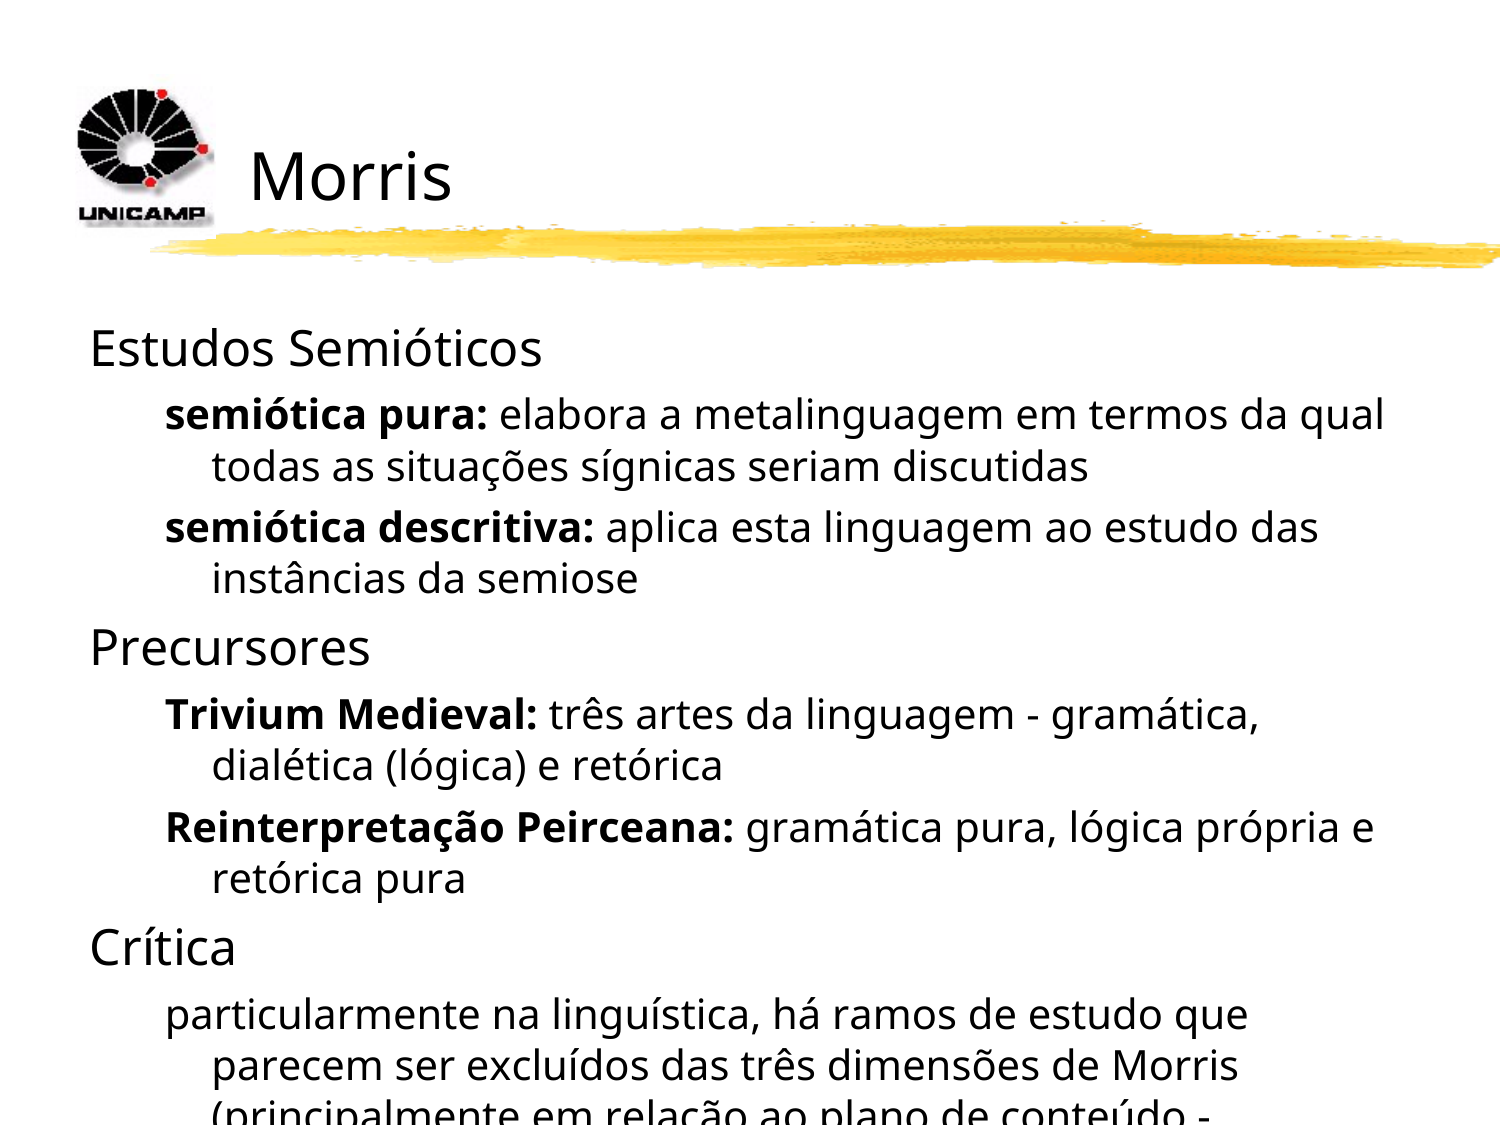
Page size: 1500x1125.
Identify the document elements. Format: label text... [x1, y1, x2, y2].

title Morris [233, 37, 1434, 225]
list Estudos Semióticos semiótica pura: elabora a metalinguagem em termos da qual todas as situações sígnicas seriam discutidas semiótica descritiva: aplica esta linguagem ao estudo das instâncias da semiose Precursores Trivium Medieval: três artes da linguagem - gramática, dialética (lógica) e retórica Reinterpretação Peirceana: gramática pura, lógica própria e retórica pura Crítica particularmente na linguística, há ramos de estudo que parecem ser excluídos das três dimensões de Morris (principalmente em relação ao plano de conteúdo - fonologia e grafemática) [74, 309, 1417, 1104]
picture [75, 74, 1500, 279]
